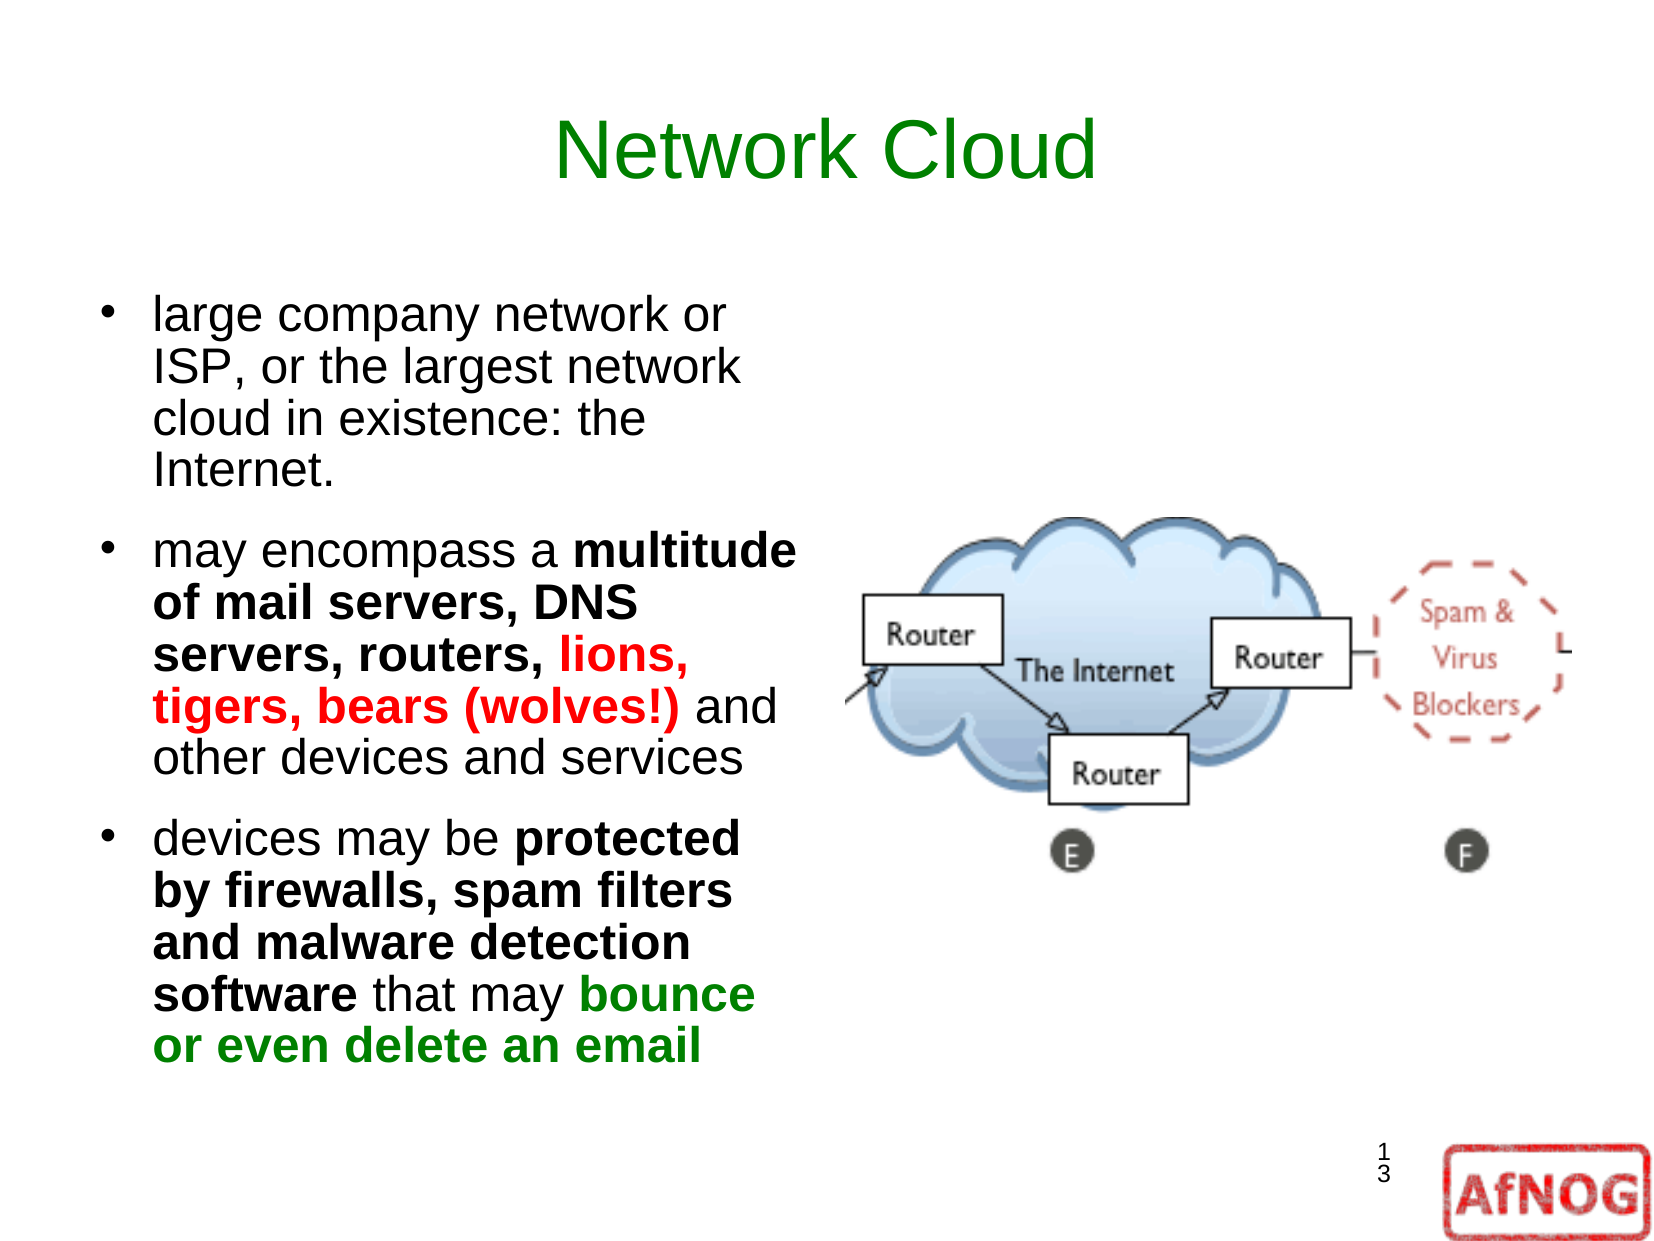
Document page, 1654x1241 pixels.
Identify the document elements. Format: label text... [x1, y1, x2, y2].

picture [1441, 1141, 1654, 1241]
picture [845, 517, 1572, 881]
list large company network or ISP, or the largest network cloud in existence: the Internet. may encompass a multitude of mail servers, DNS servers, routers, lions, tigers, bears (wolves!) and other devices and services devices may be protected by firewalls, spam filters and malware detection software that may bounce or even delete an email [82, 290, 809, 1241]
text_box <number> [1362, 1129, 1393, 1175]
title Network Cloud [82, 15, 1571, 291]
